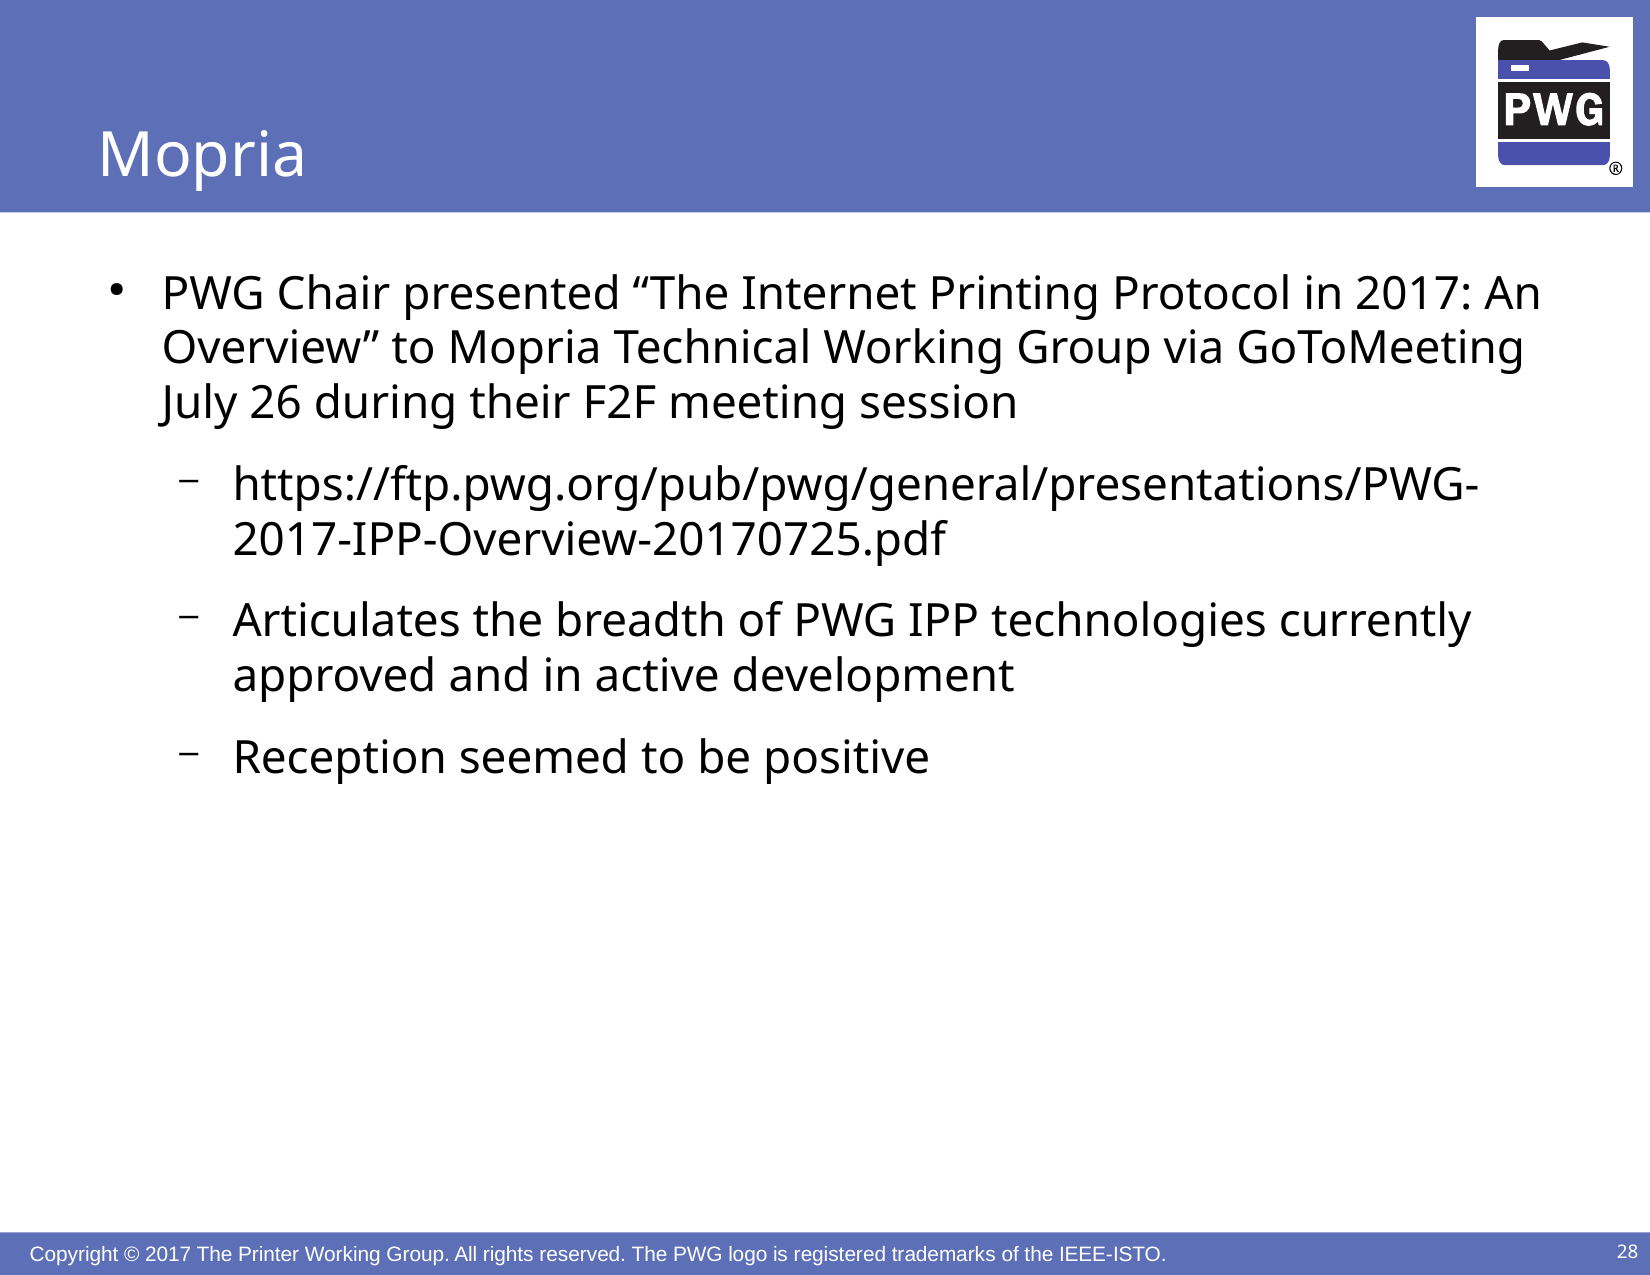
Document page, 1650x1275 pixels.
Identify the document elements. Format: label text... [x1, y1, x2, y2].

list PWG Chair presented “The Internet Printing Protocol in 2017: An Overview” to Mopria Technical Working Group via GoToMeeting July 26 during their F2F meeting session https://ftp.pwg.org/pub/pwg/general/presentations/PWG-2017-IPP-Overview-20170725.pdf Articulates the breadth of PWG IPP technologies currently approved and in active development Reception seemed to be positive [82, 254, 1568, 1233]
title Mopria [82, 8, 1449, 198]
